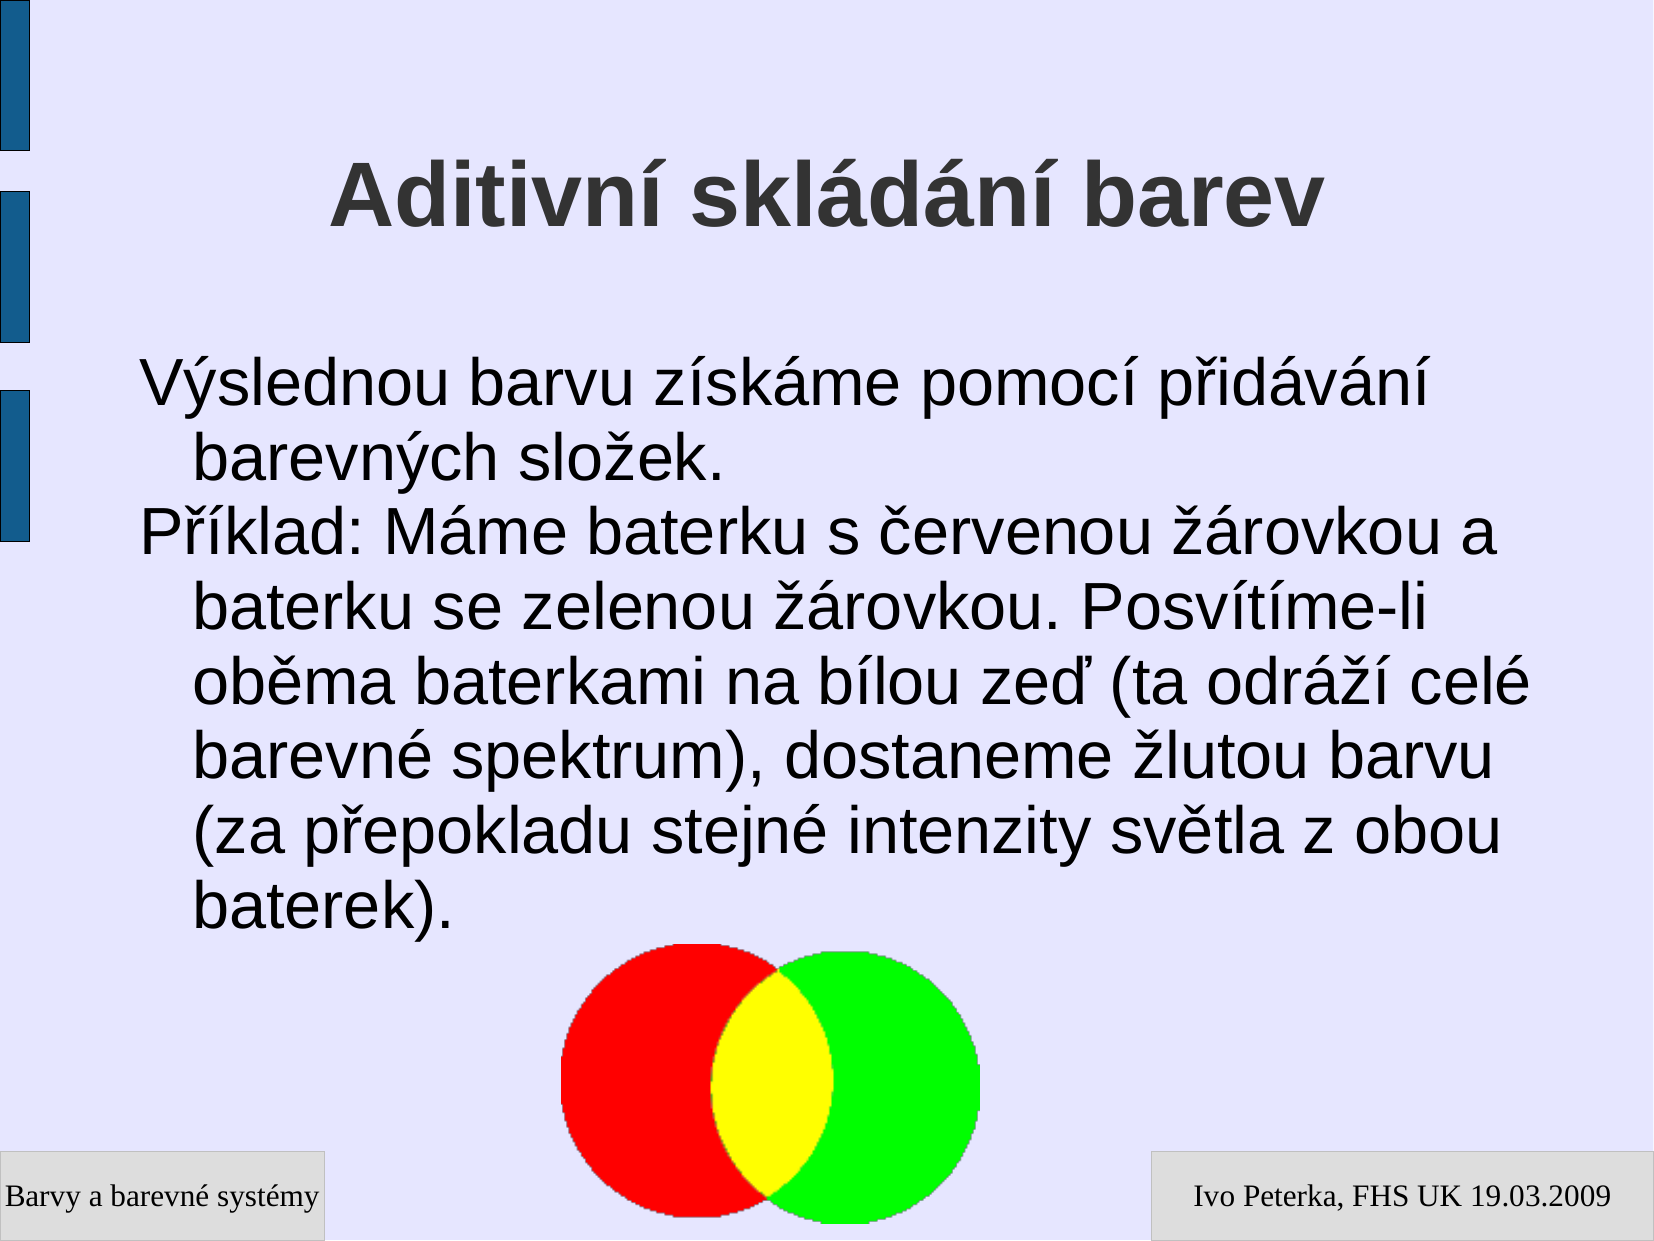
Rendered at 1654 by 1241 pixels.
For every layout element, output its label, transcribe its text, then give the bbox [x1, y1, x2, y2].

list Výslednou barvu získáme pomocí přidávání barevných složek. Příklad: Máme baterku s červenou žárovkou a baterku se zelenou žárovkou. Posvítíme-li oběma baterkami na bílou zeď (ta odráží celé barevné spektrum), dostaneme žlutou barvu (za přepokladu stejné intenzity světla z obou baterek). [121, 344, 1534, 1112]
title Aditivní skládání barev [121, 98, 1534, 291]
picture [561, 944, 980, 1224]
